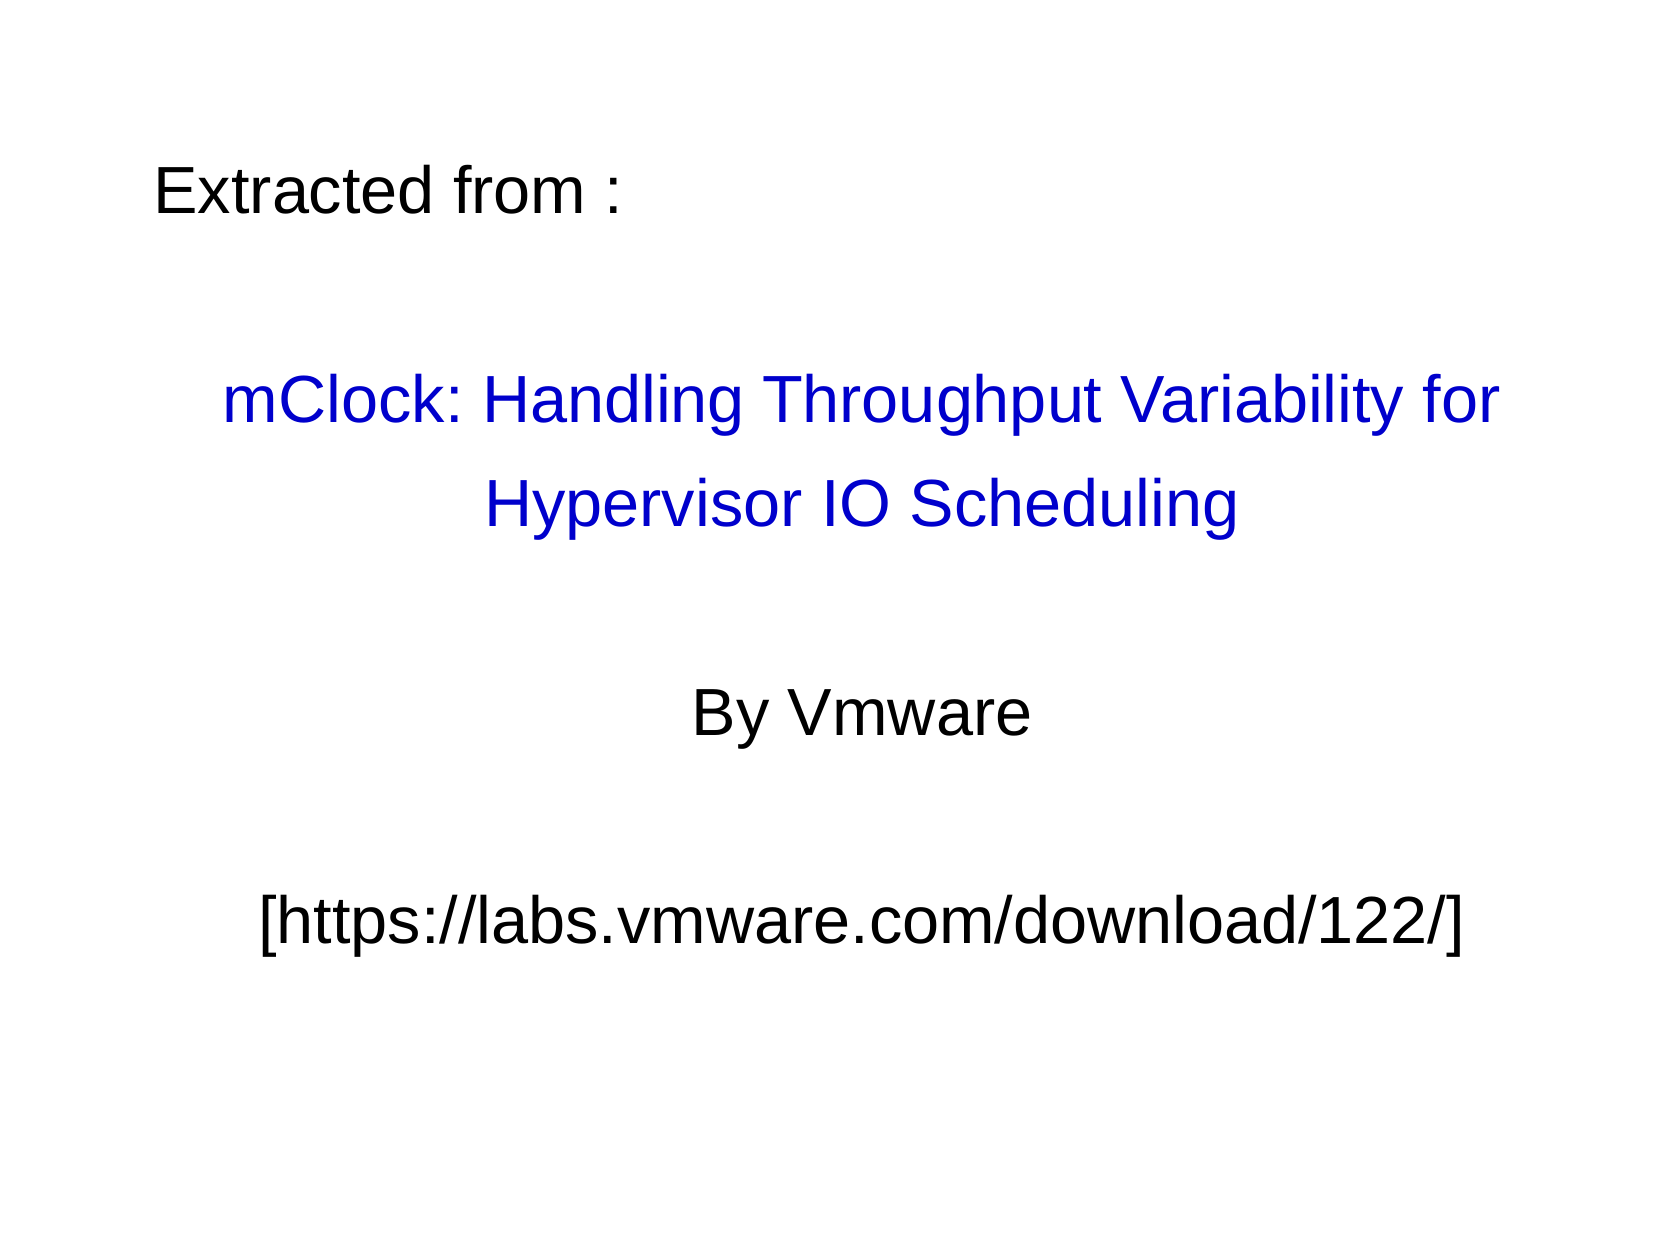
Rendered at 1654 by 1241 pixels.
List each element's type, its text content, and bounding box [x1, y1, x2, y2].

list Extracted from : mClock: Handling Throughput Variability for Hypervisor IO Scheduling By Vmware [https://labs.vmware.com/download/122/] [82, 153, 1571, 1010]
